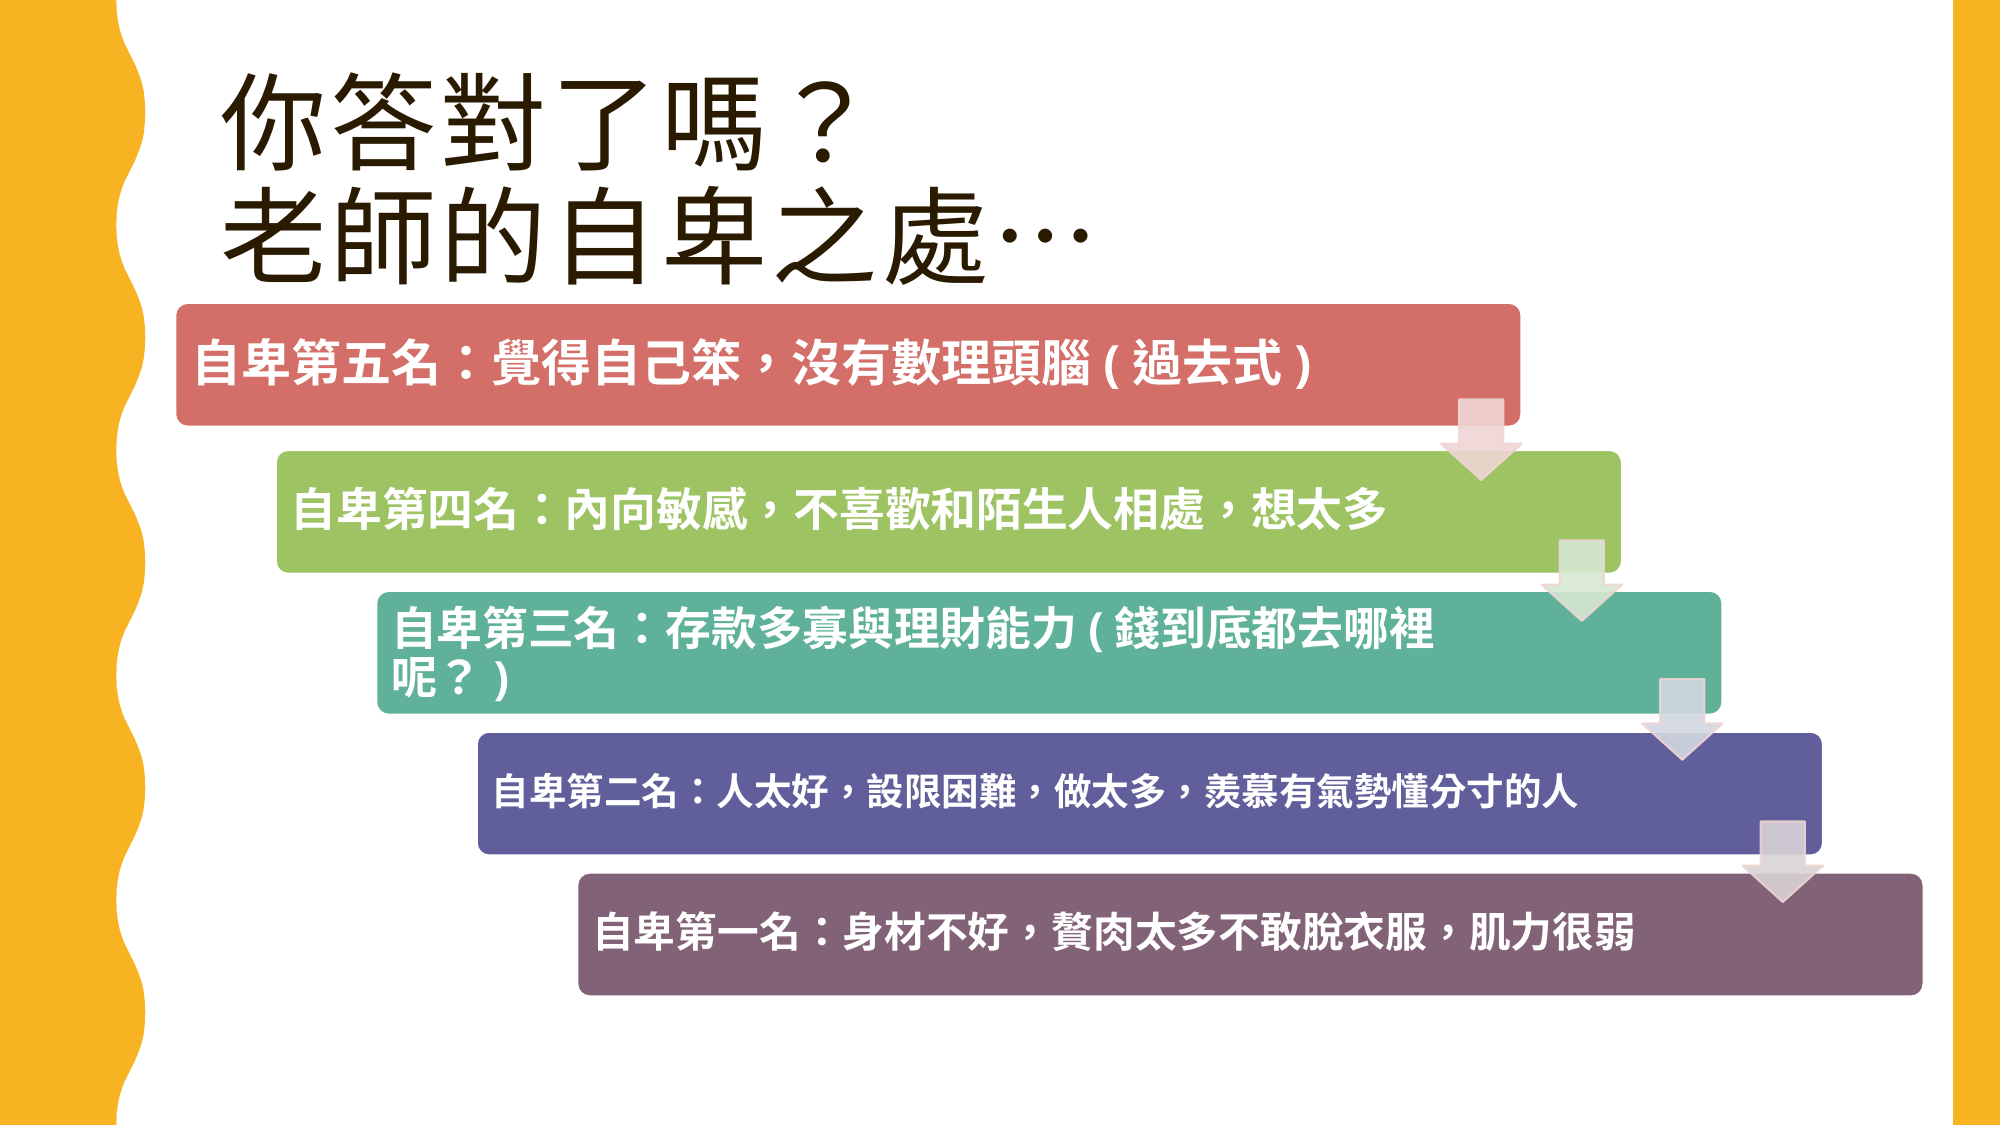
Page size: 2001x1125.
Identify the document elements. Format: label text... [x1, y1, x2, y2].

text_box 自卑第三名：存款多寡與理財能力(錢到底都去哪裡呢？) [376, 590, 1723, 715]
text_box 自卑第二名：人太好，設限困難，做太多，羨慕有氣勢懂分寸的人 [476, 731, 1824, 856]
text_box 自卑第四名：內向敏感，不喜歡和陌生人相處，想太多 [275, 450, 1622, 574]
text_box 自卑第五名：覺得自己笨，沒有數理頭腦(過去式) [175, 302, 1522, 427]
text_box 自卑第一名：身材不好，贅肉太多不敢脫衣服，肌力很弱 [577, 872, 1924, 997]
title 你答對了嗎？ 老師的自卑之處… [205, 62, 1876, 308]
text_box [0, 0, 2000, 1125]
